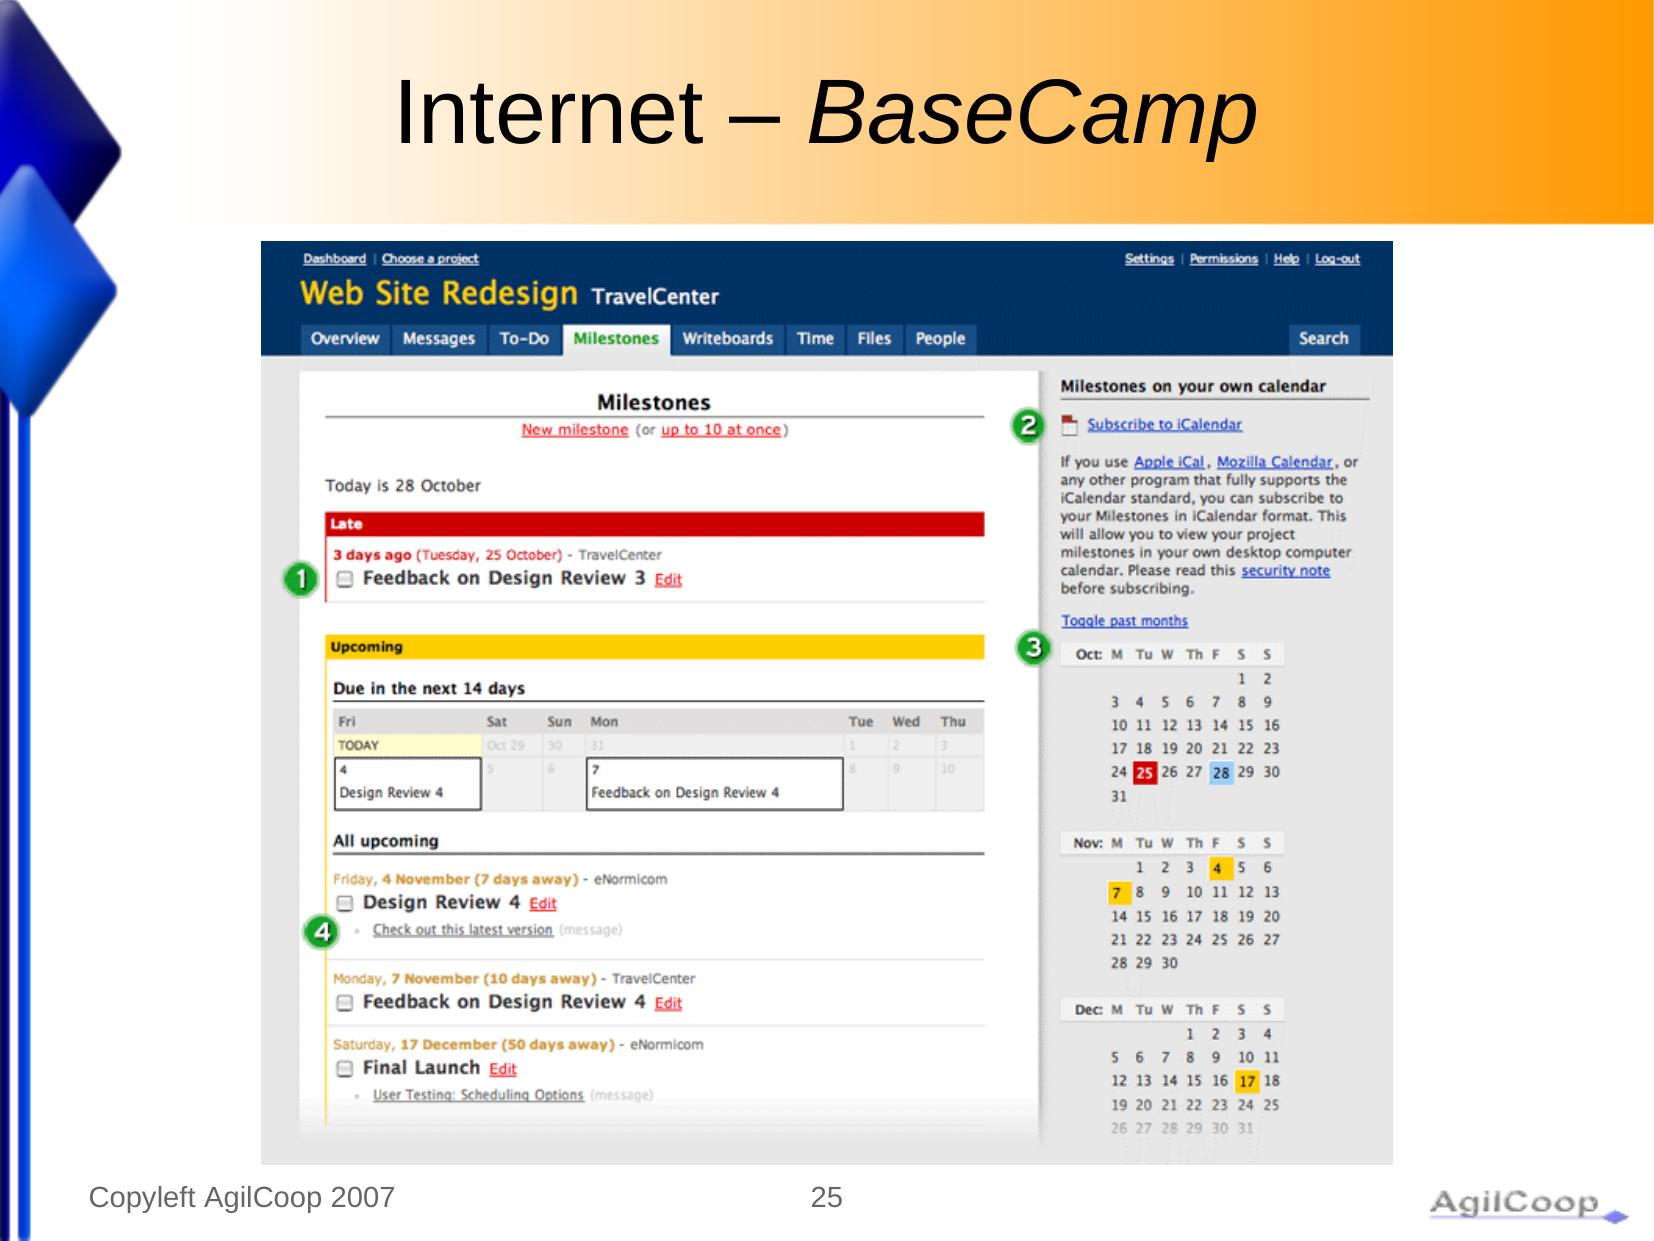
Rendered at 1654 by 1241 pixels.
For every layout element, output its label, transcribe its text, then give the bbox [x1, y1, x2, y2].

picture [0, 0, 1654, 1241]
title Internet – BaseCamp [82, 15, 1571, 208]
